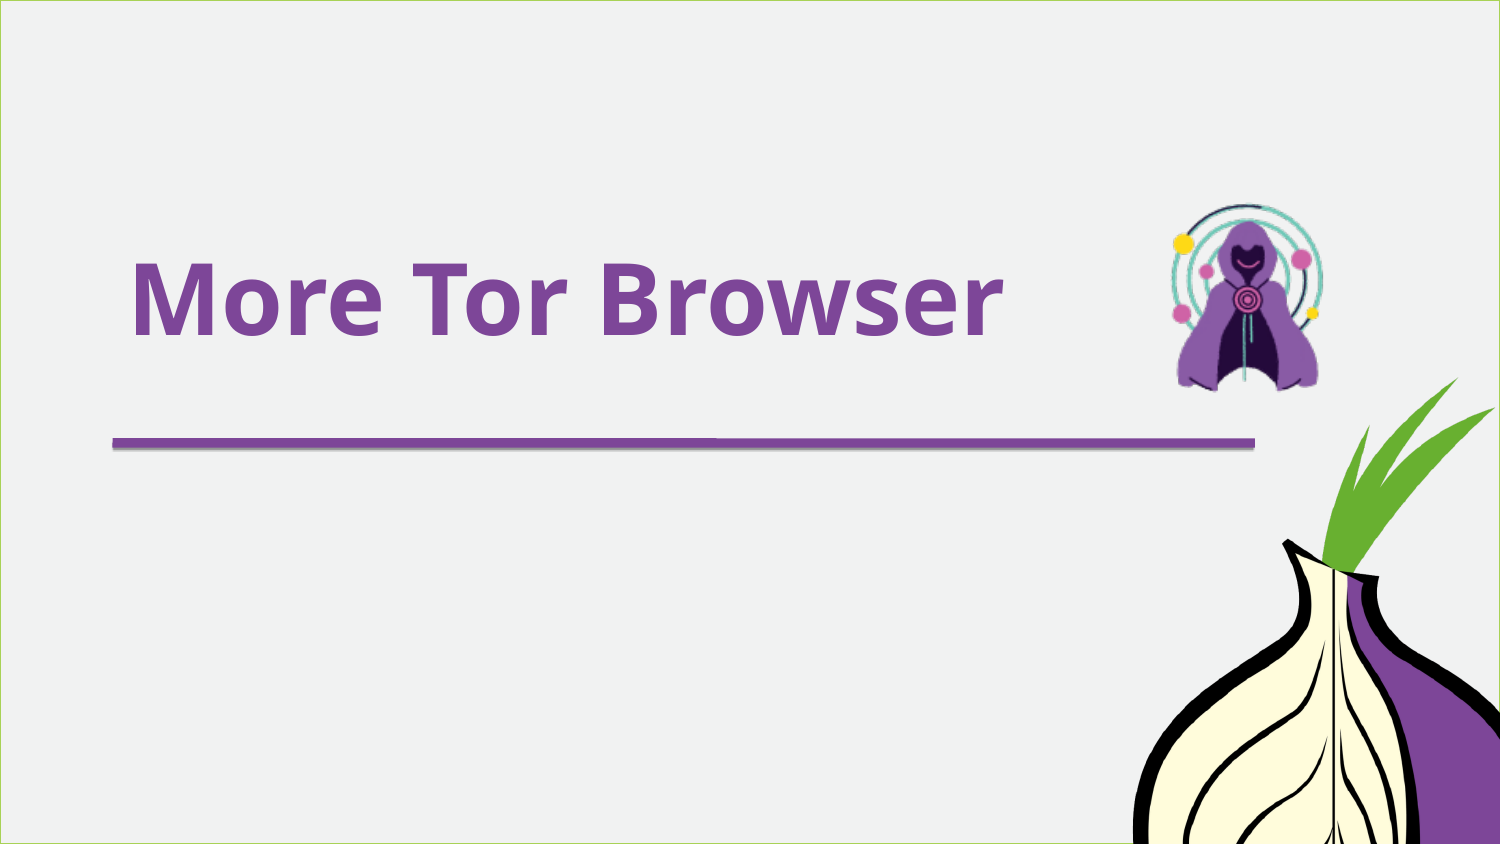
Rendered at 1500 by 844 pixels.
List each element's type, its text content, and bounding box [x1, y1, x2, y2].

picture [1097, 178, 1500, 844]
text_box More Tor Browser [112, 148, 1388, 443]
